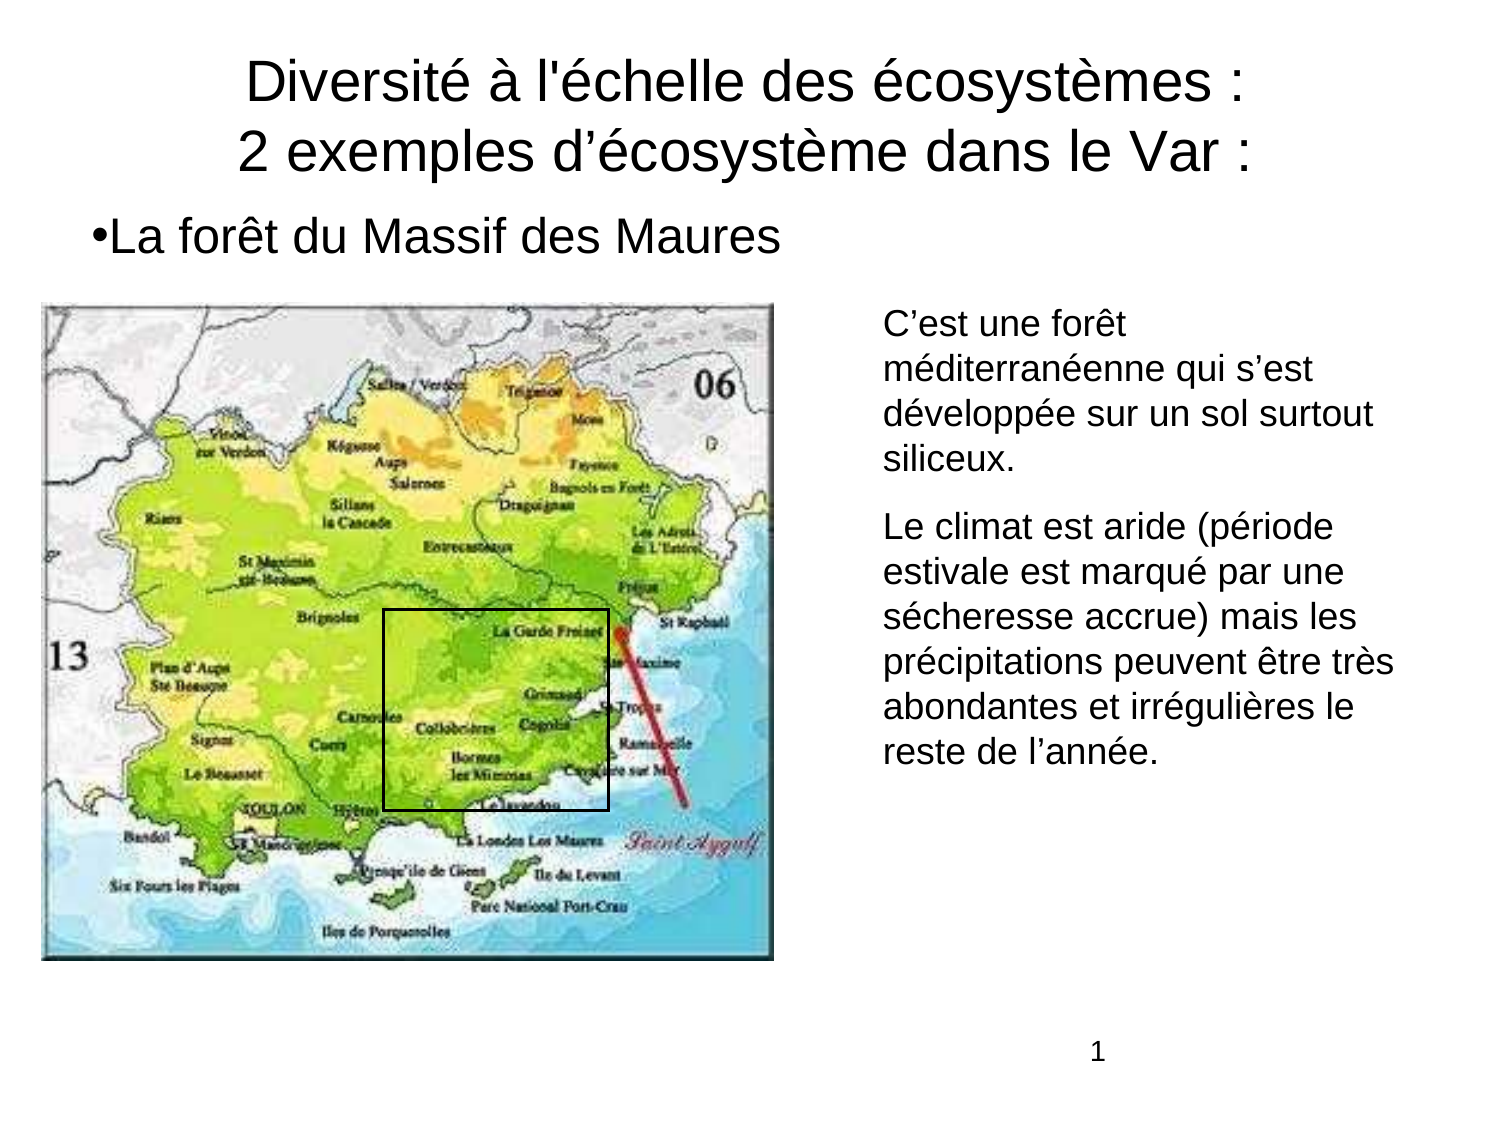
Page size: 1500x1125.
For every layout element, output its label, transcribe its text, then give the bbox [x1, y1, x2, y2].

title Diversité à l'échelle des écosystèmes : 2 exemples d’écosystème dans le Var : [70, 35, 1421, 154]
text_box C’est une forêt méditerranéenne qui s’est développée sur un sol surtout siliceux. Le climat est aride (période estivale est marqué par une sécheresse accrue) mais les précipitations peuvent être très abondantes et irrégulières le reste de l’année. [868, 290, 1430, 849]
text_box La forêt du Massif des Maures [76, 196, 916, 272]
picture [41, 302, 774, 961]
